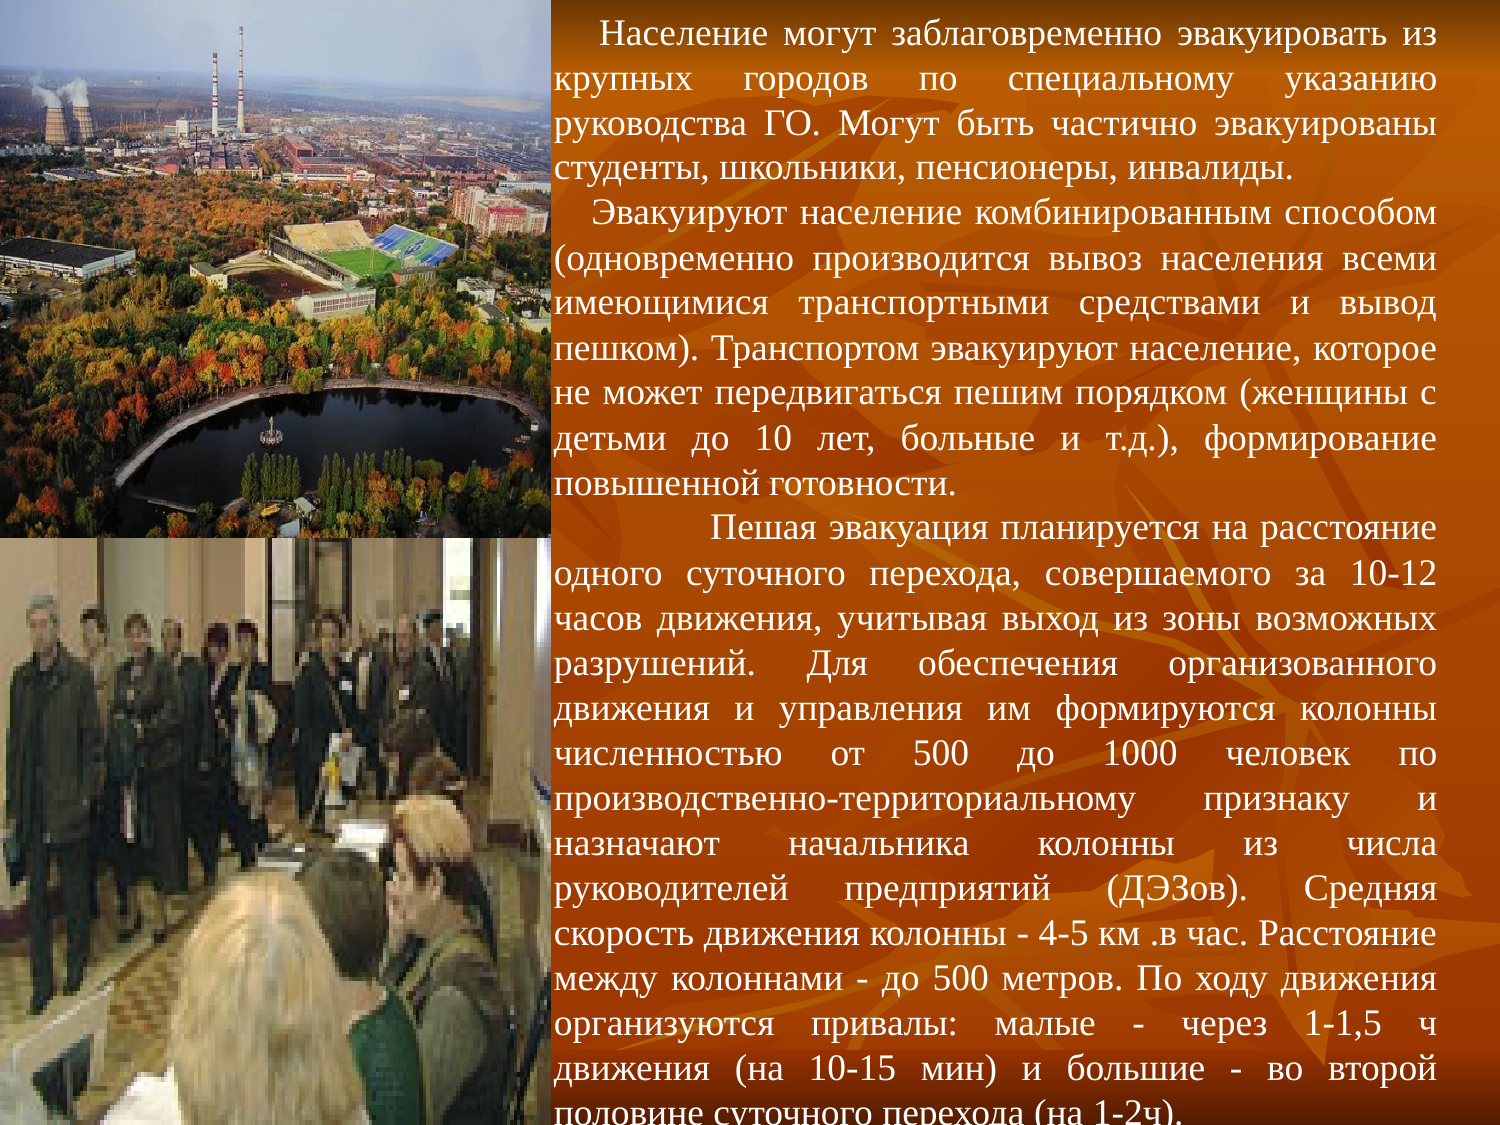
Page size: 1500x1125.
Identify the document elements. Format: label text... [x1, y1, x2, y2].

picture [0, 539, 551, 1125]
picture [0, 0, 551, 538]
text_box Население могут заблаговременно эвакуировать из крупных городов по специальному указанию руководства ГО. Могут быть частично эвакуированы студенты, школьники, пенсионеры, инвалиды. Эвакуируют население комбинированным способом (одновременно производится вывоз населения всеми имеющимися транспортными средствами и вывод пешком). Транспортом эвакуируют население, которое не может передвигаться пешим порядком (женщины с детьми до 10 лет, больные и т.д.), формирование повышенной готовности. Пешая эвакуация планируется на расстояние одного суточного перехода, совершаемого за 10-12 часов движения, учитывая выход из зоны возможных разрушений. Для обеспечения организованного движения и управления им формируются колонны численностью от 500 до 1000 человек по производственно-территориальному признаку и назначают начальника колонны из числа руководителей предприятий (ДЭЗов). Средняя скорость движения колонны - 4-5 км .в час. Расстояние между колоннами - до 500 метров. По ходу движения организуются привалы: малые - через 1-1,5 ч движения (на 10-15 мин) и большие - во второй половине суточного перехода (на 1-2ч). [551, 0, 1454, 1125]
